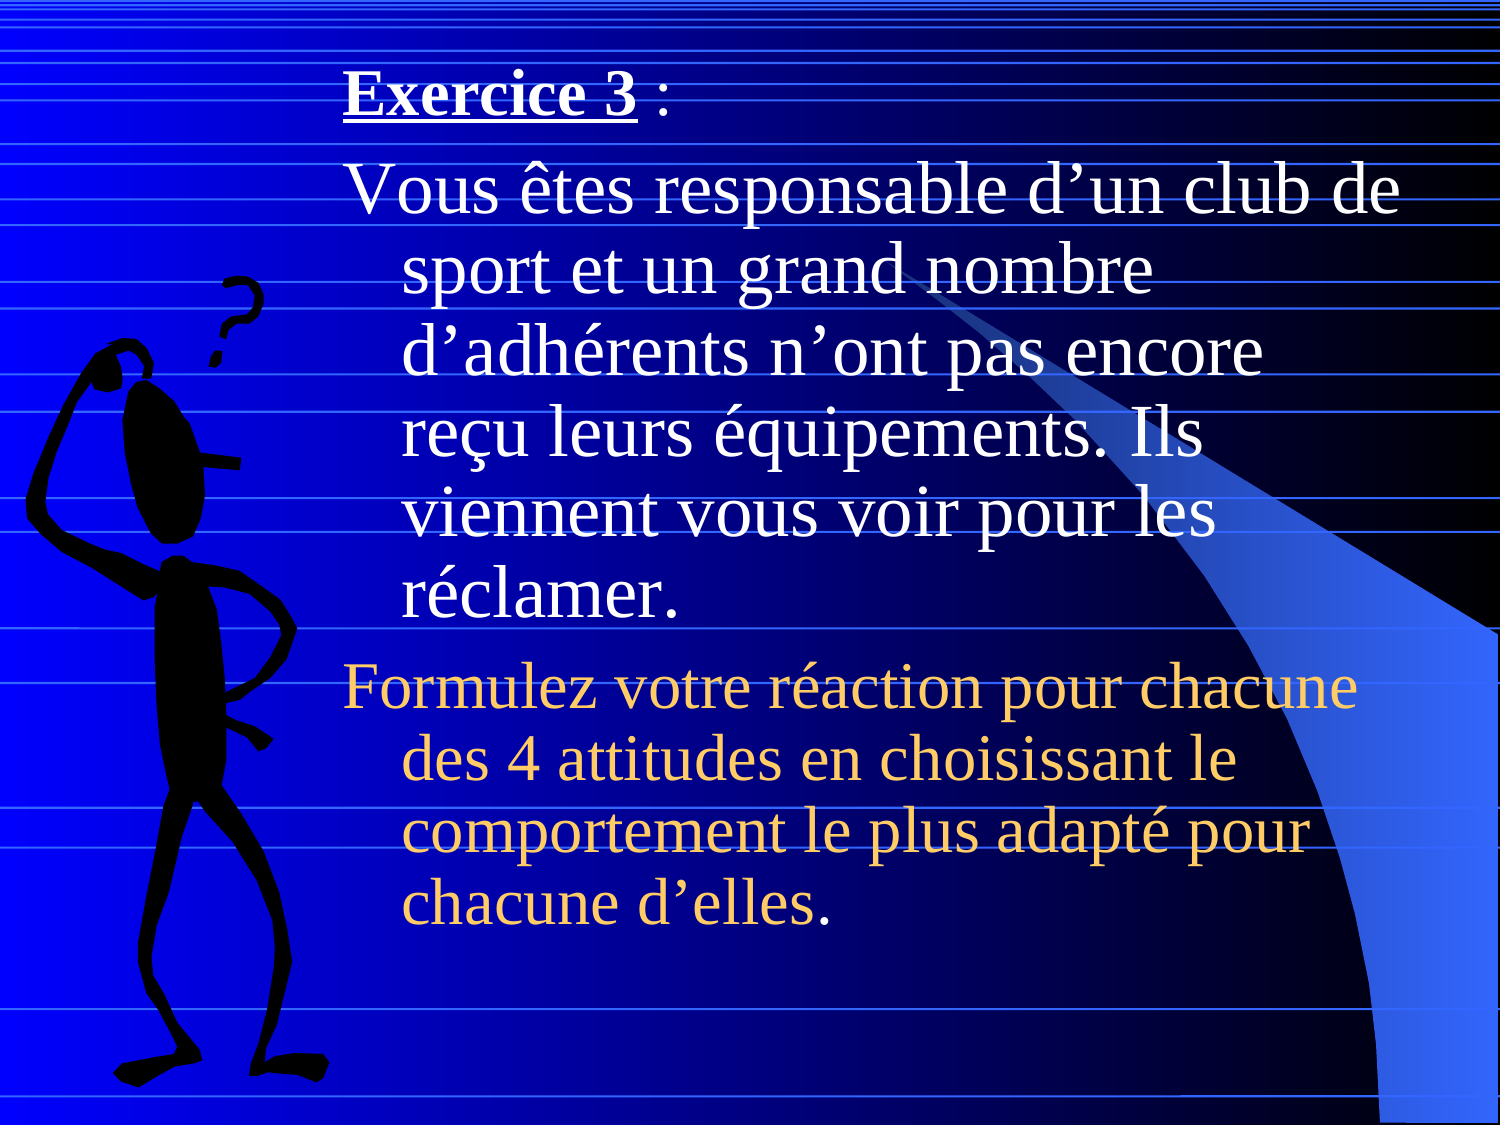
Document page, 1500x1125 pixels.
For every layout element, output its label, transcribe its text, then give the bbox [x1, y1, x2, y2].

picture [24, 275, 330, 1088]
list Exercice 3 : Vous êtes responsable d’un club de sport et un grand nombre d’adhérents n’ont pas encore reçu leurs équipements. Ils viennent vous voir pour les réclamer. Formulez votre réaction pour chacune des 4 attitudes en choisissant le comportement le plus adapté pour chacune d’elles. [312, 49, 1438, 988]
